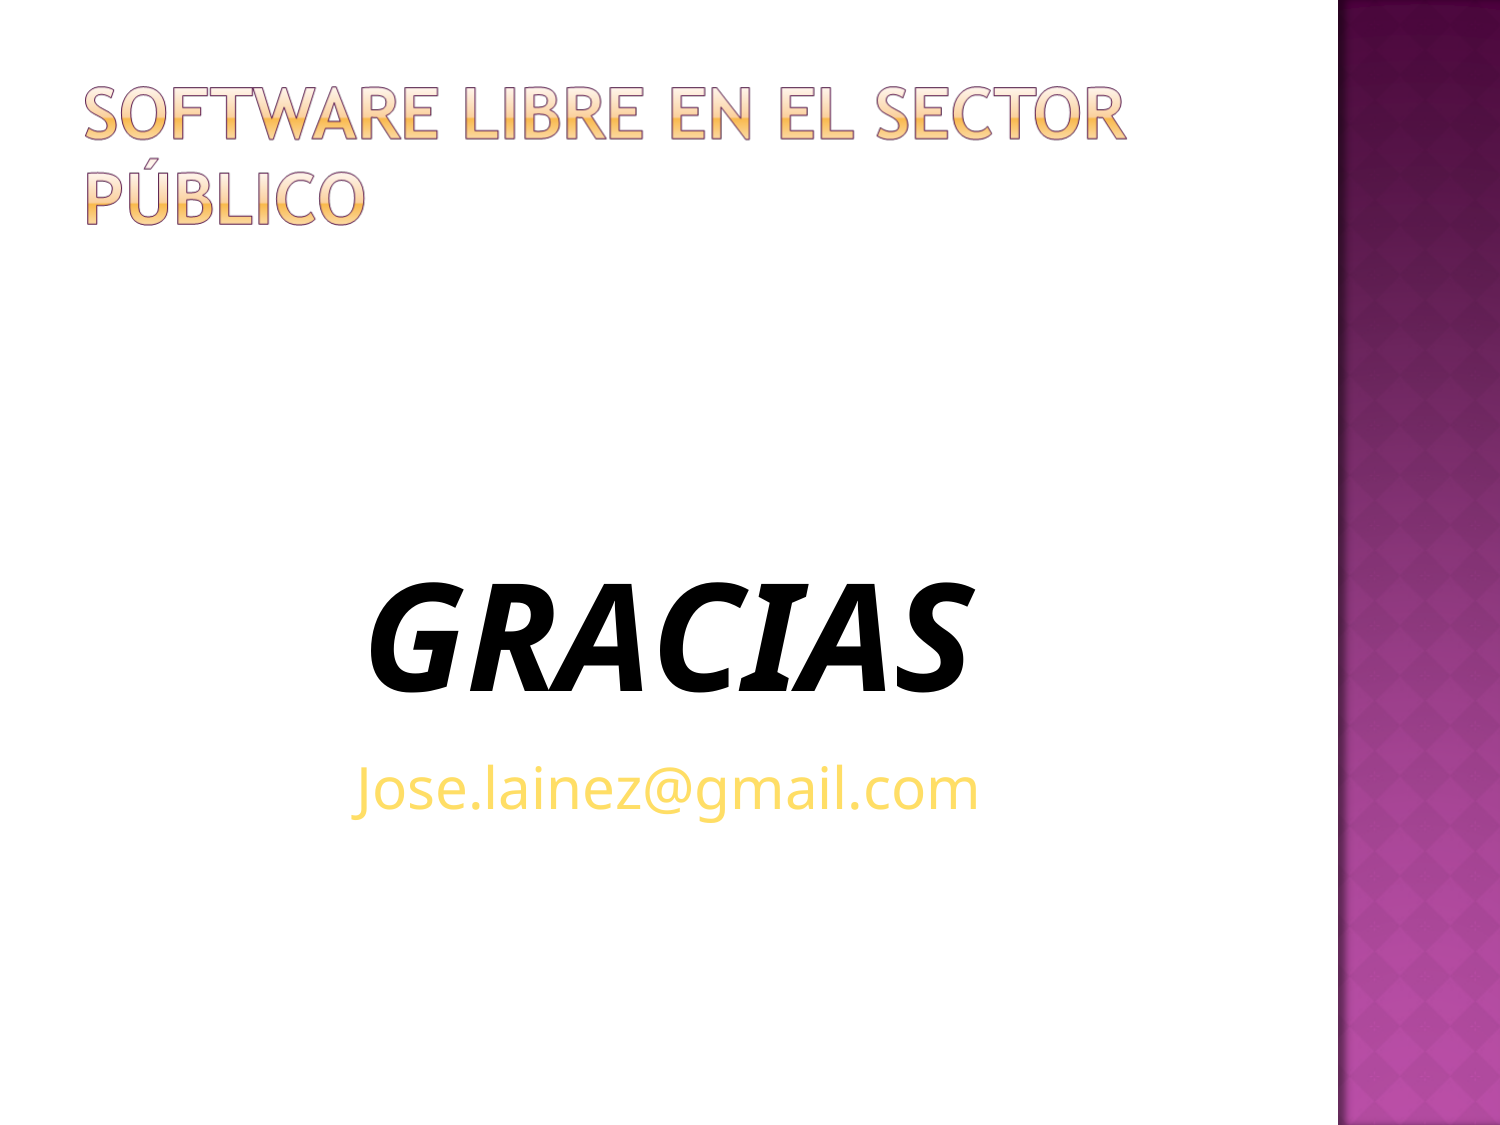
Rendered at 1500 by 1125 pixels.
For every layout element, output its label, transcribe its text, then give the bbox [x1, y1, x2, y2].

picture [1337, 0, 1500, 1125]
text_box [40, 47, 1265, 241]
list GRACIAS Jose.lainez@gmail.com [75, 263, 1263, 1060]
